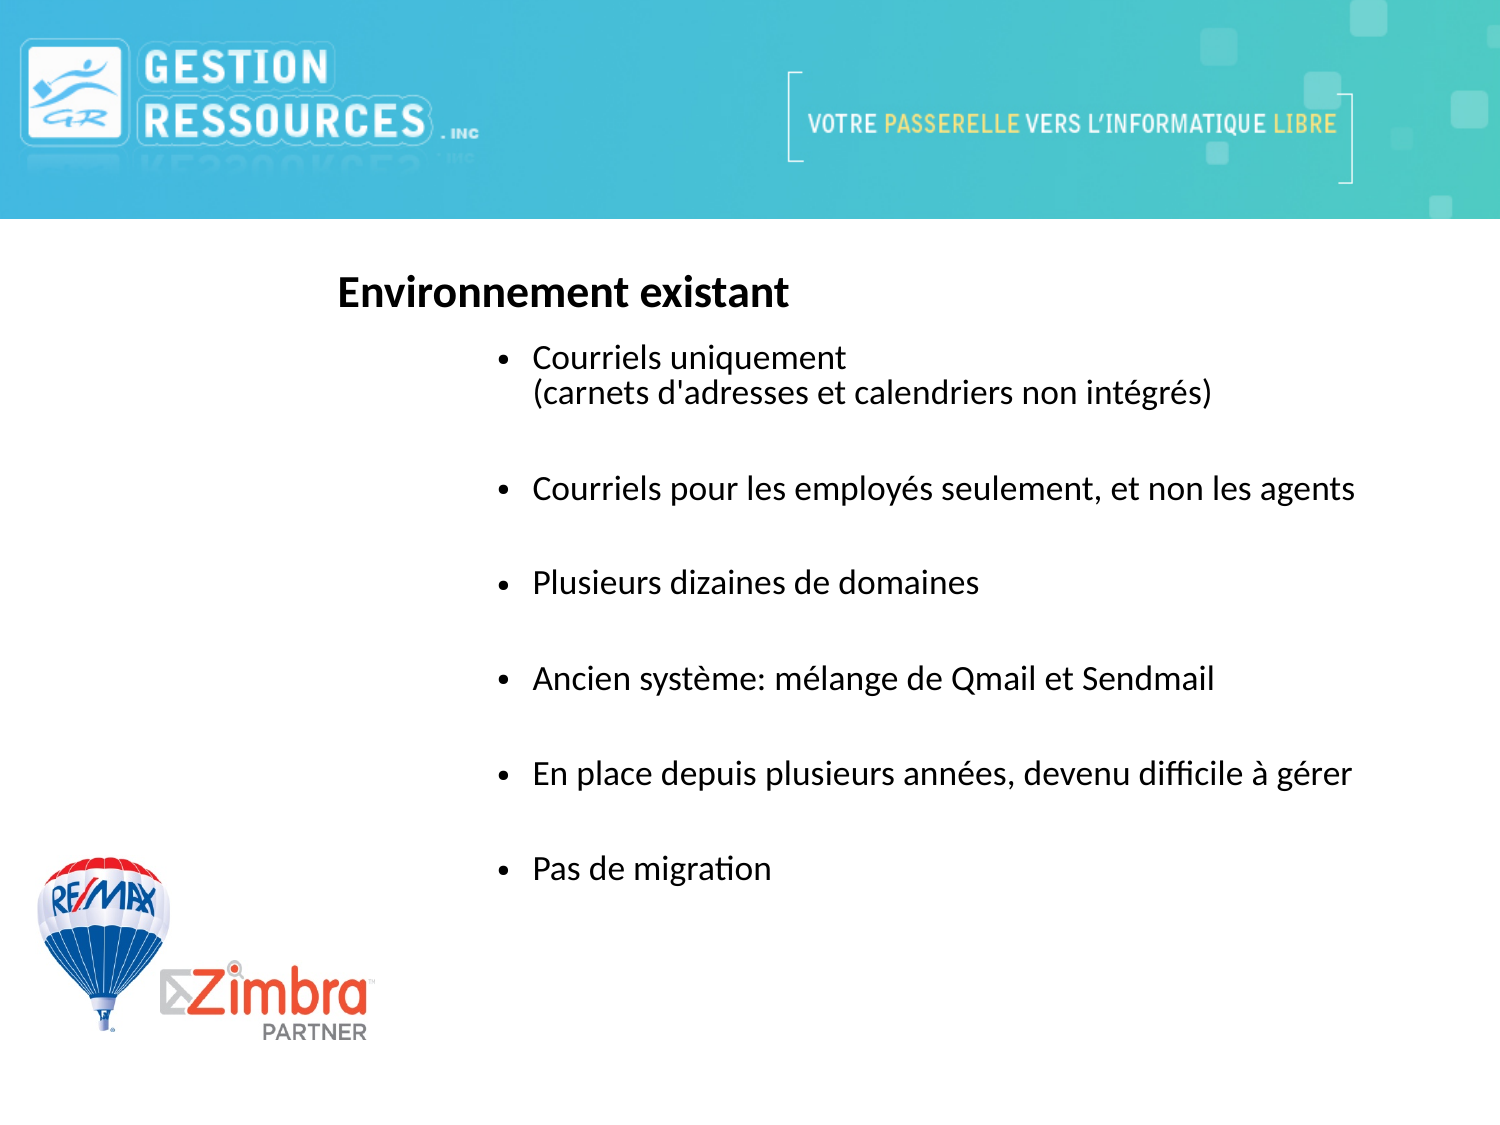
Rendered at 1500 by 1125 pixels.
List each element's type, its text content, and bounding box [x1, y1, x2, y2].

picture [0, 0, 1500, 219]
picture [35, 855, 375, 1040]
text_box Environnement existant Courriels uniquement (carnets d'adresses et calendriers non intégrés) Courriels pour les employés seulement, et non les agents Plusieurs dizaines de domaines Ancien système: mélange de Qmail et Sendmail En place depuis plusieurs années, devenu difficile à gérer Pas de migration [234, 265, 1447, 973]
